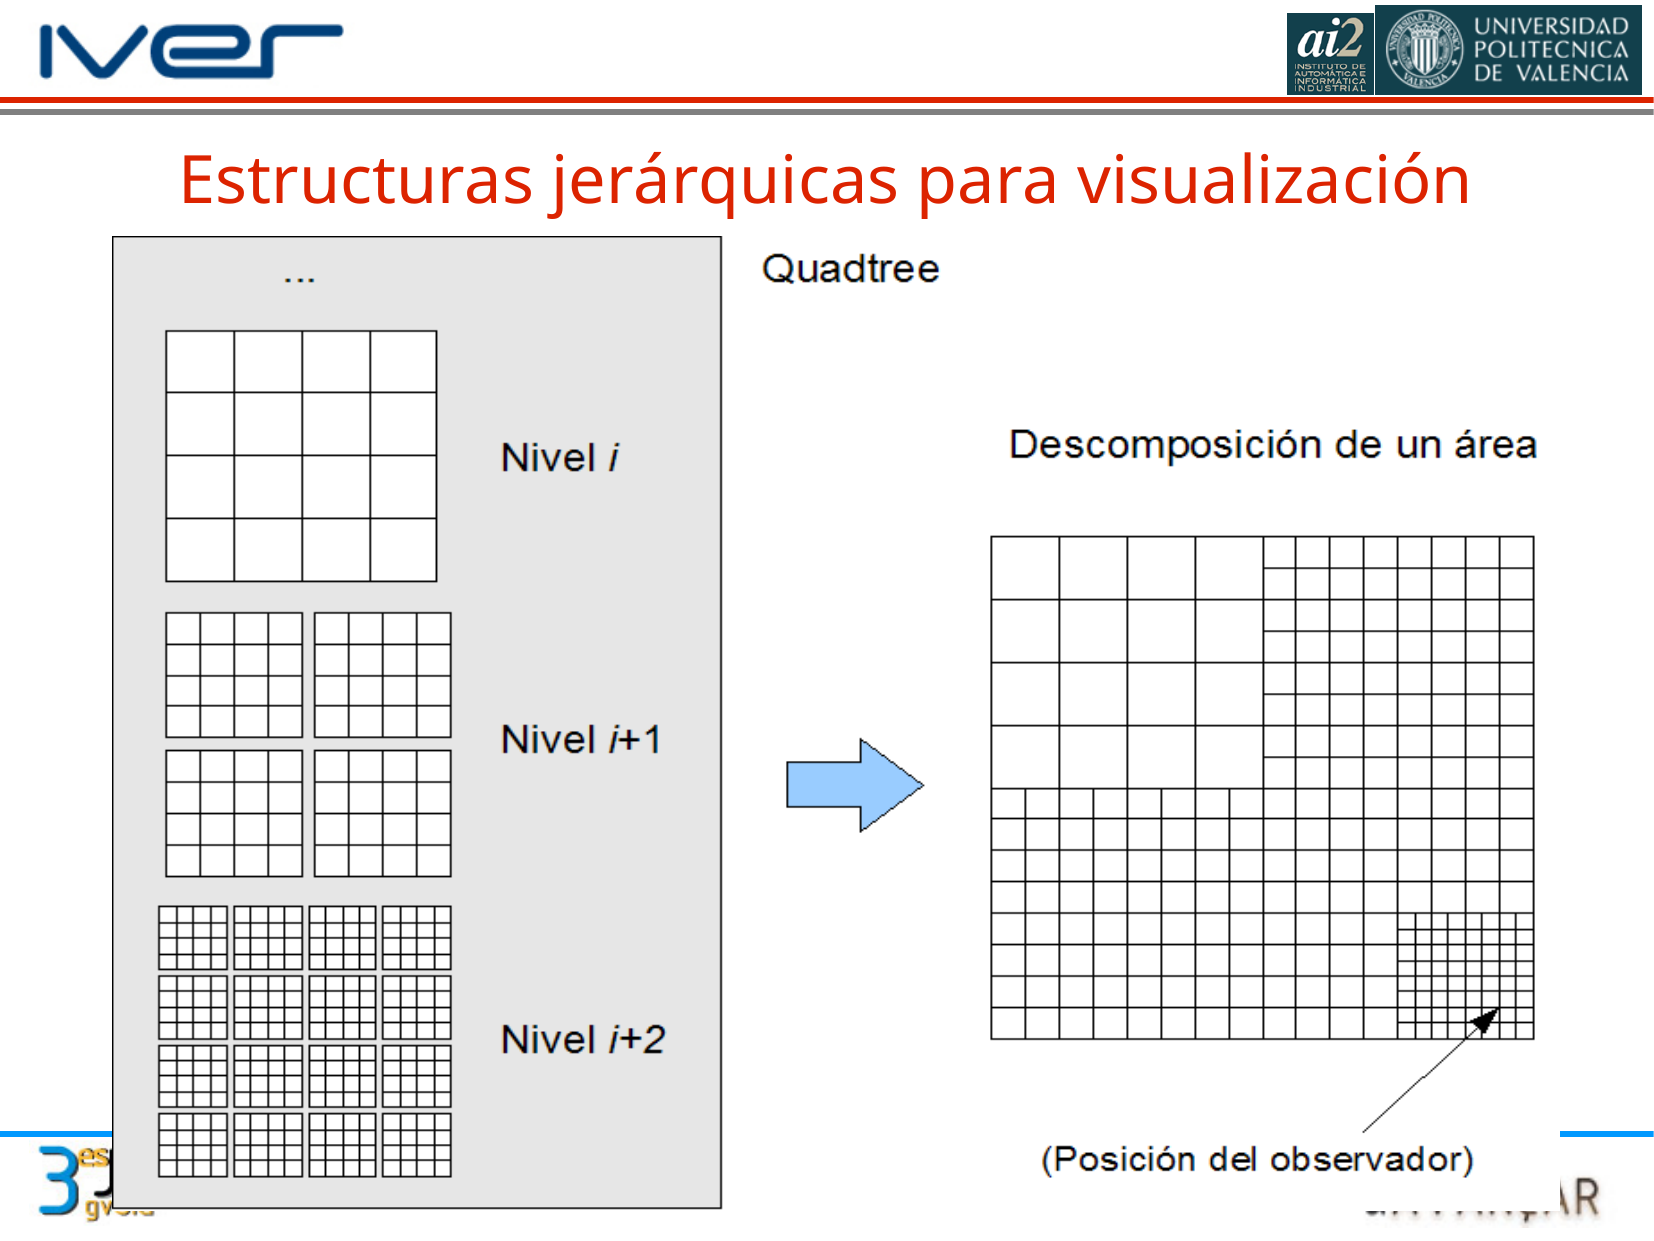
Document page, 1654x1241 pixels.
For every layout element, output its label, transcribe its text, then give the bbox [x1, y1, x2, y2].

picture [1375, 5, 1642, 95]
picture [27, 15, 355, 89]
picture [29, 237, 1618, 1228]
picture [1287, 13, 1374, 95]
title Estructuras jerárquicas para visualización [82, 118, 1571, 237]
